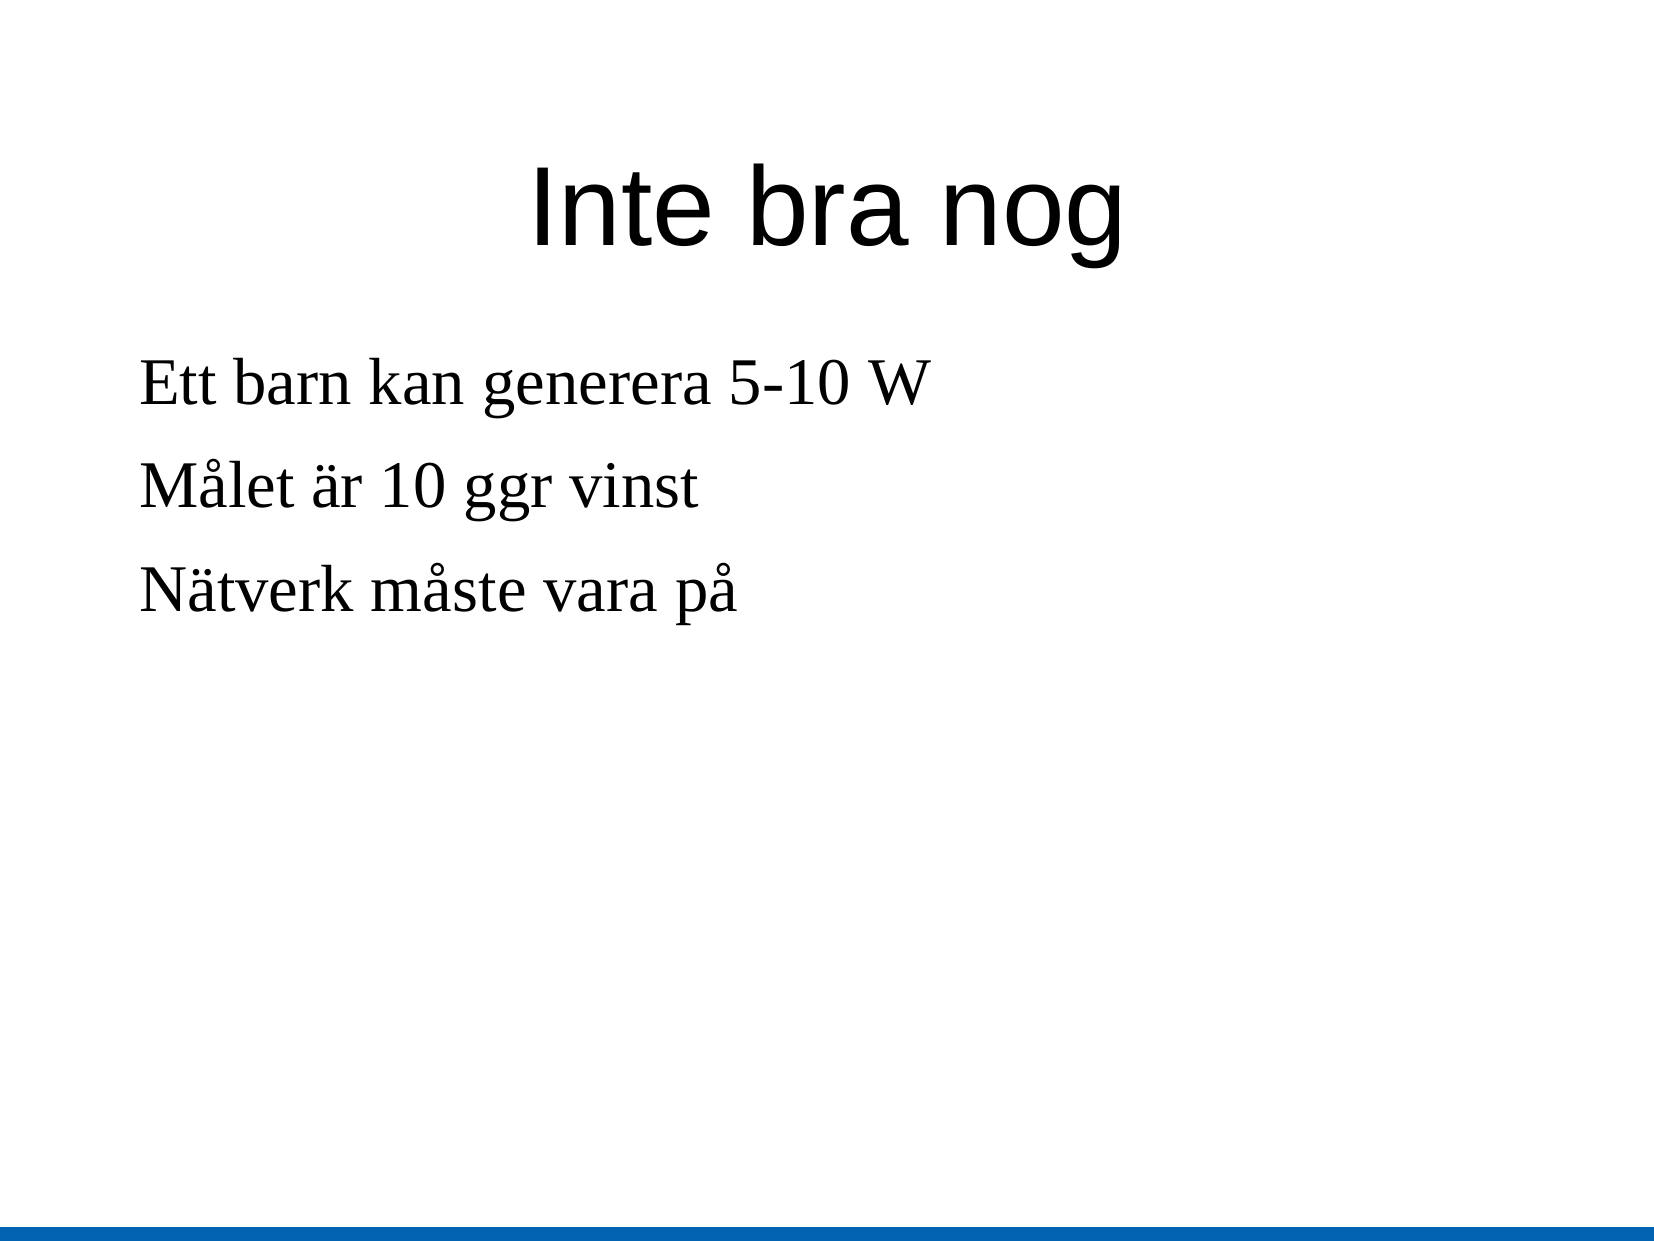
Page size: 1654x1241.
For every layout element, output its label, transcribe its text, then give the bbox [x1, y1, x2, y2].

title Inte bra nog [121, 102, 1534, 310]
list Ett barn kan generera 5-10 W Målet är 10 ggr vinst Nätverk måste vara på [121, 344, 1534, 1127]
